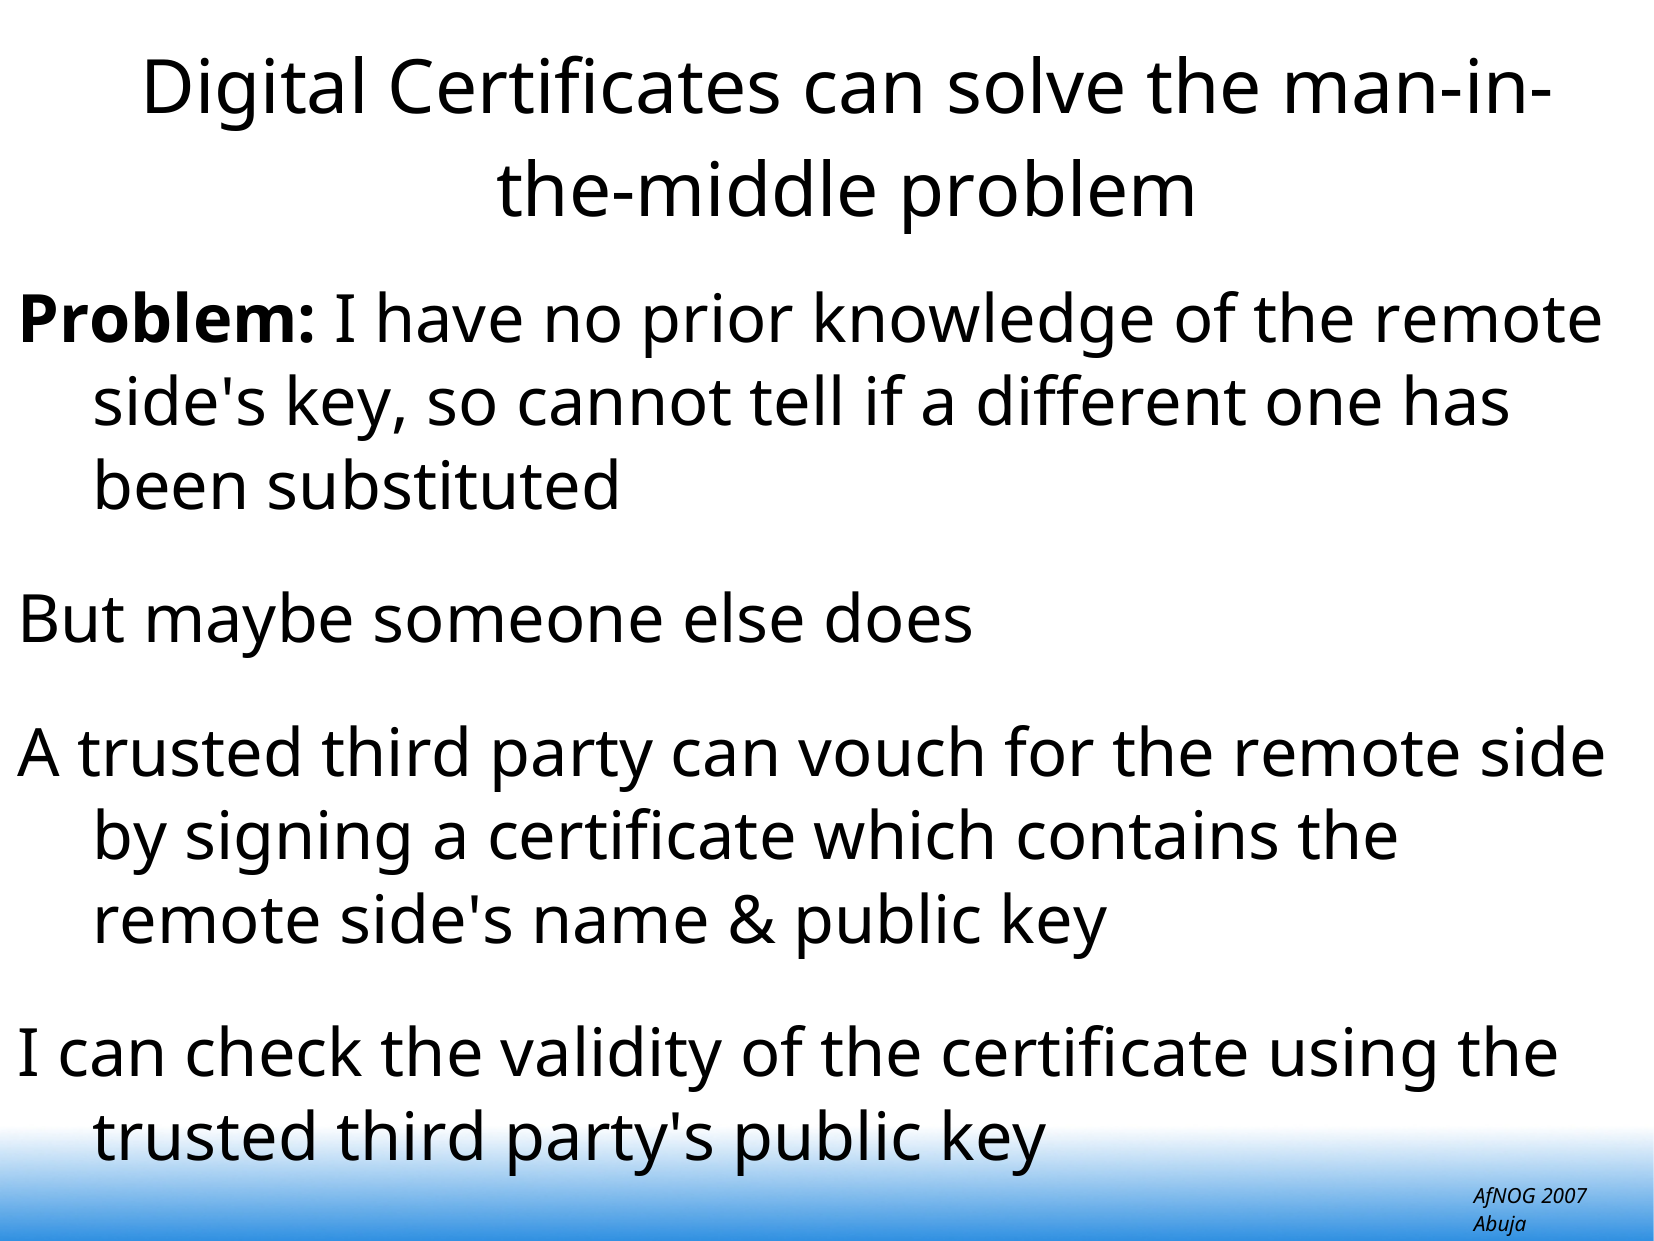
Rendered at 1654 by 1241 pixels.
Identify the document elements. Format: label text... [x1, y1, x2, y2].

title Digital Certificates can solve the man-in-the-middle problem [135, 33, 1560, 223]
picture [0, 1124, 1654, 1241]
list Problem: I have no prior knowledge of the remote side's key, so cannot tell if a different one has been substituted But maybe someone else does A trusted third party can vouch for the remote side by signing a certificate which contains the remote side's name & public key I can check the validity of the certificate using the trusted third party's public key [17, 275, 1619, 1164]
